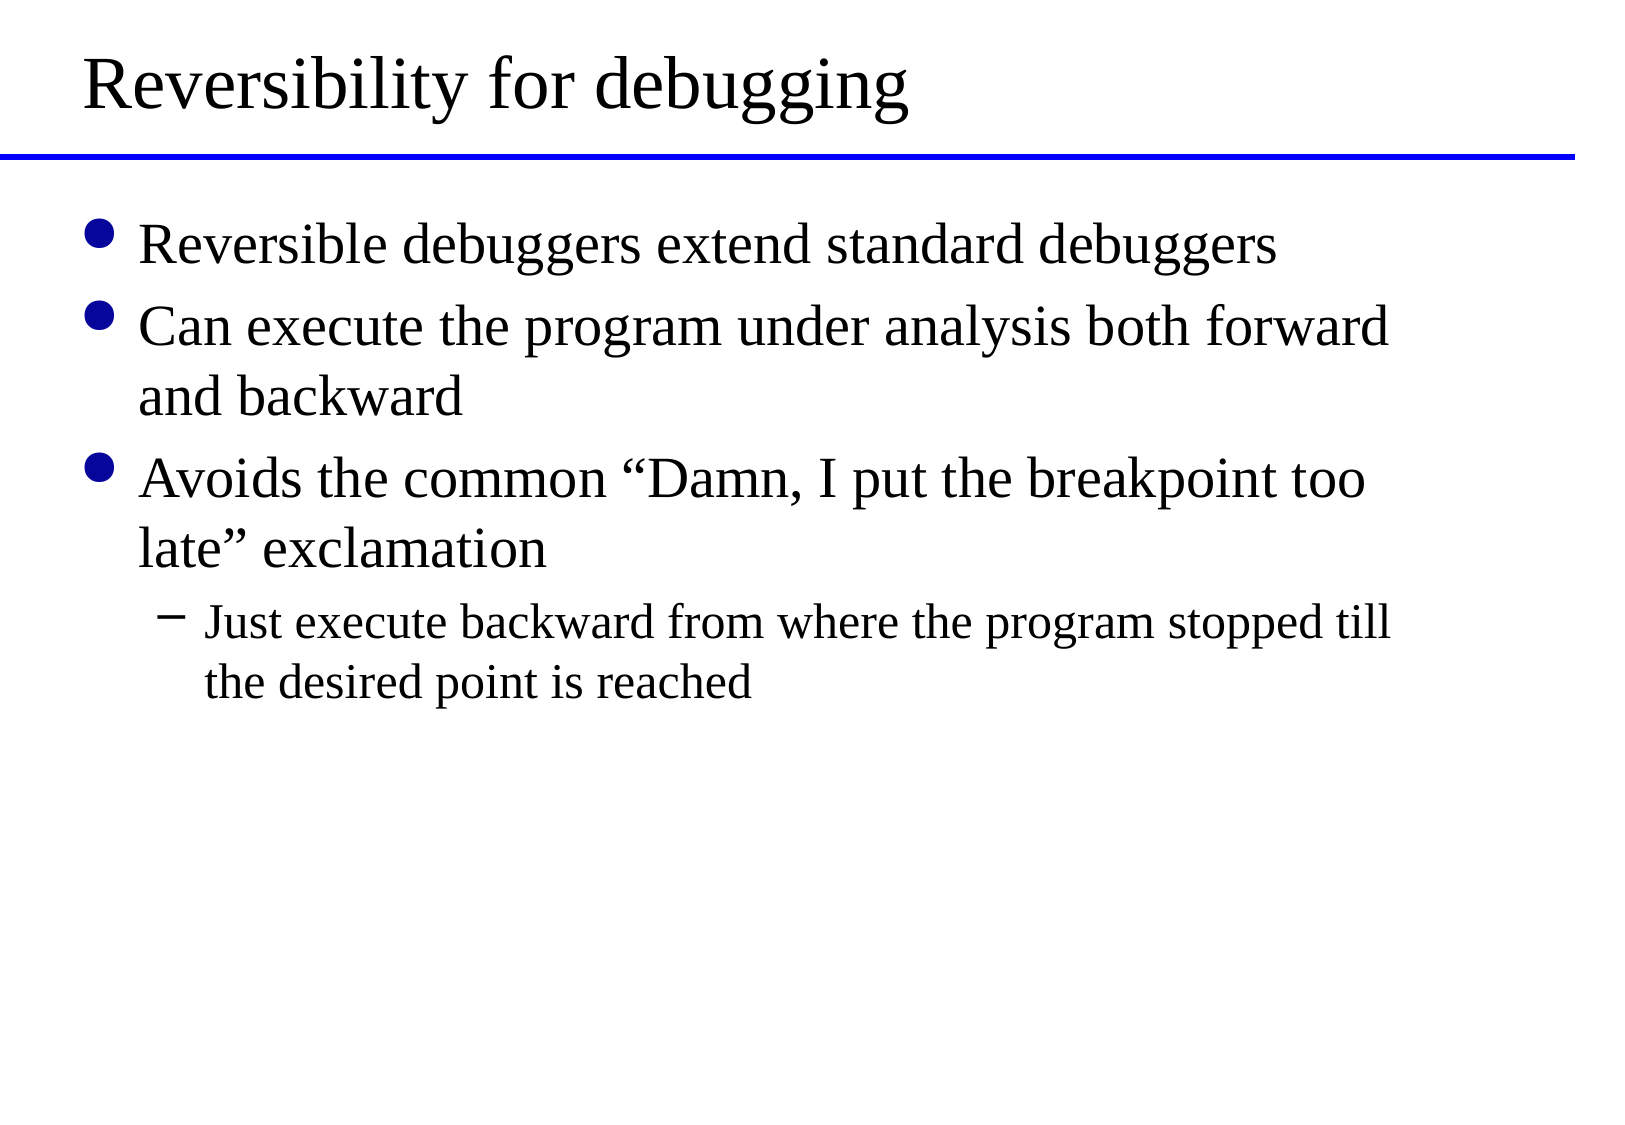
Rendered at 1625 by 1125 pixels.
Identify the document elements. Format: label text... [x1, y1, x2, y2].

list Reversible debuggers extend standard debuggers Can execute the program under analysis both forward and backward Avoids the common “Damn, I put the breakpoint too late” exclamation Just execute backward from where the program stopped till the desired point is reached [67, 198, 1478, 1061]
title Reversibility for debugging [67, 27, 1544, 131]
